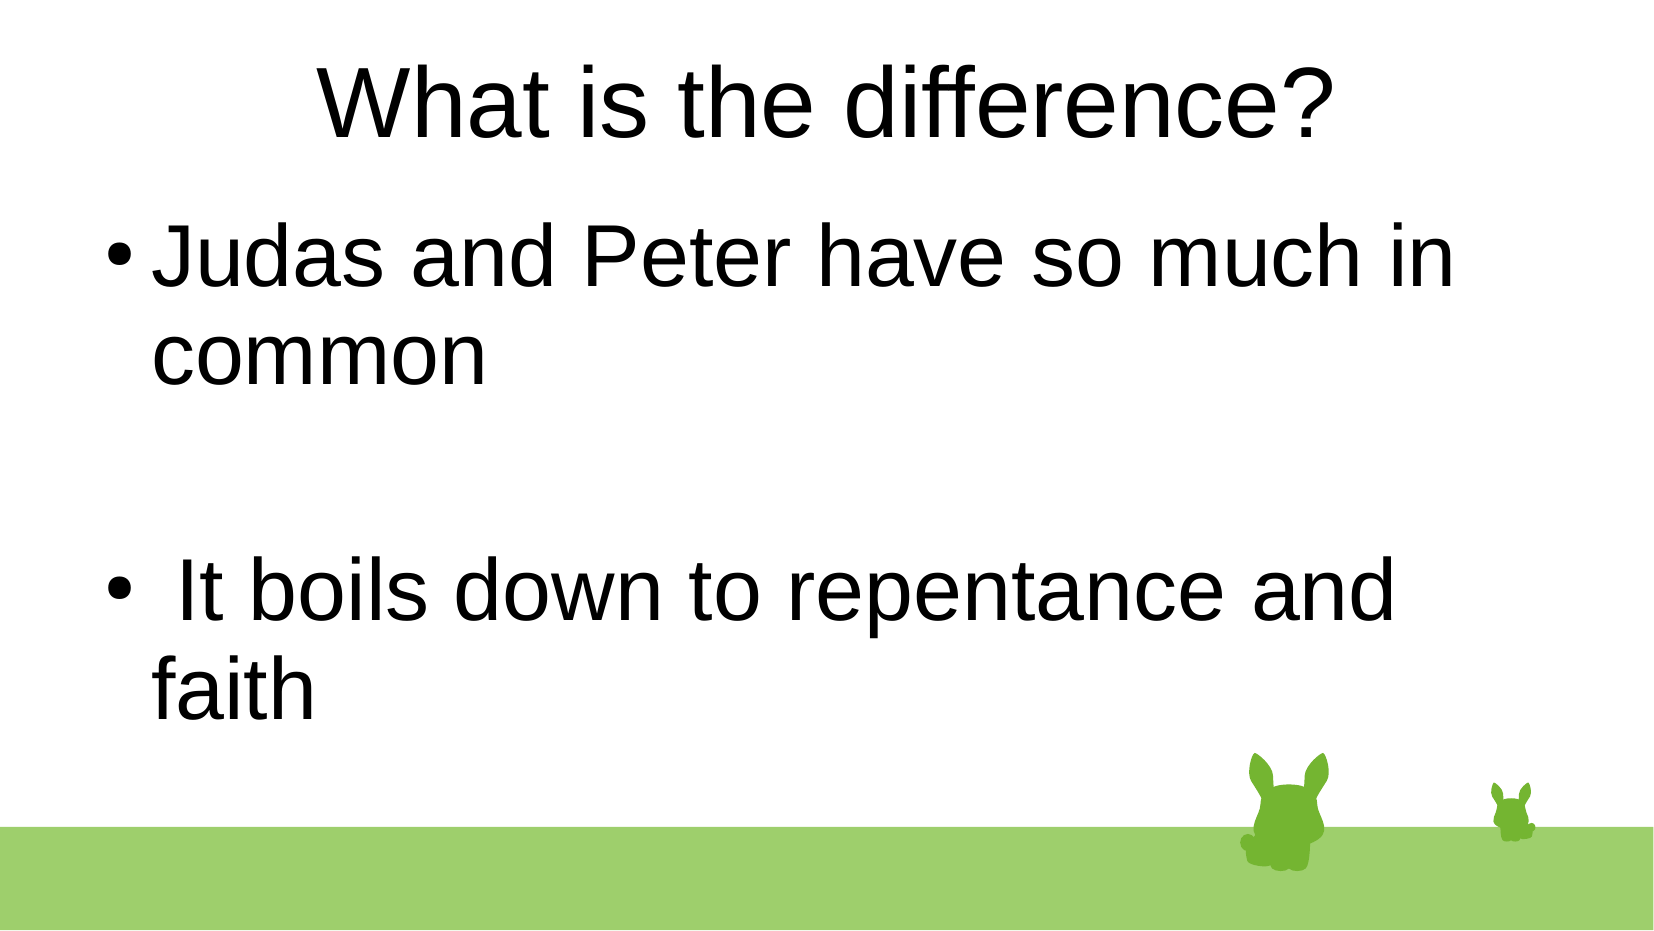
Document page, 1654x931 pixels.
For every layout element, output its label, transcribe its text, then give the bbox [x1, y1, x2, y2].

list Judas and Peter have so much in common It boils down to repentance and faith [88, 206, 1565, 739]
title What is the difference? [88, 29, 1565, 178]
